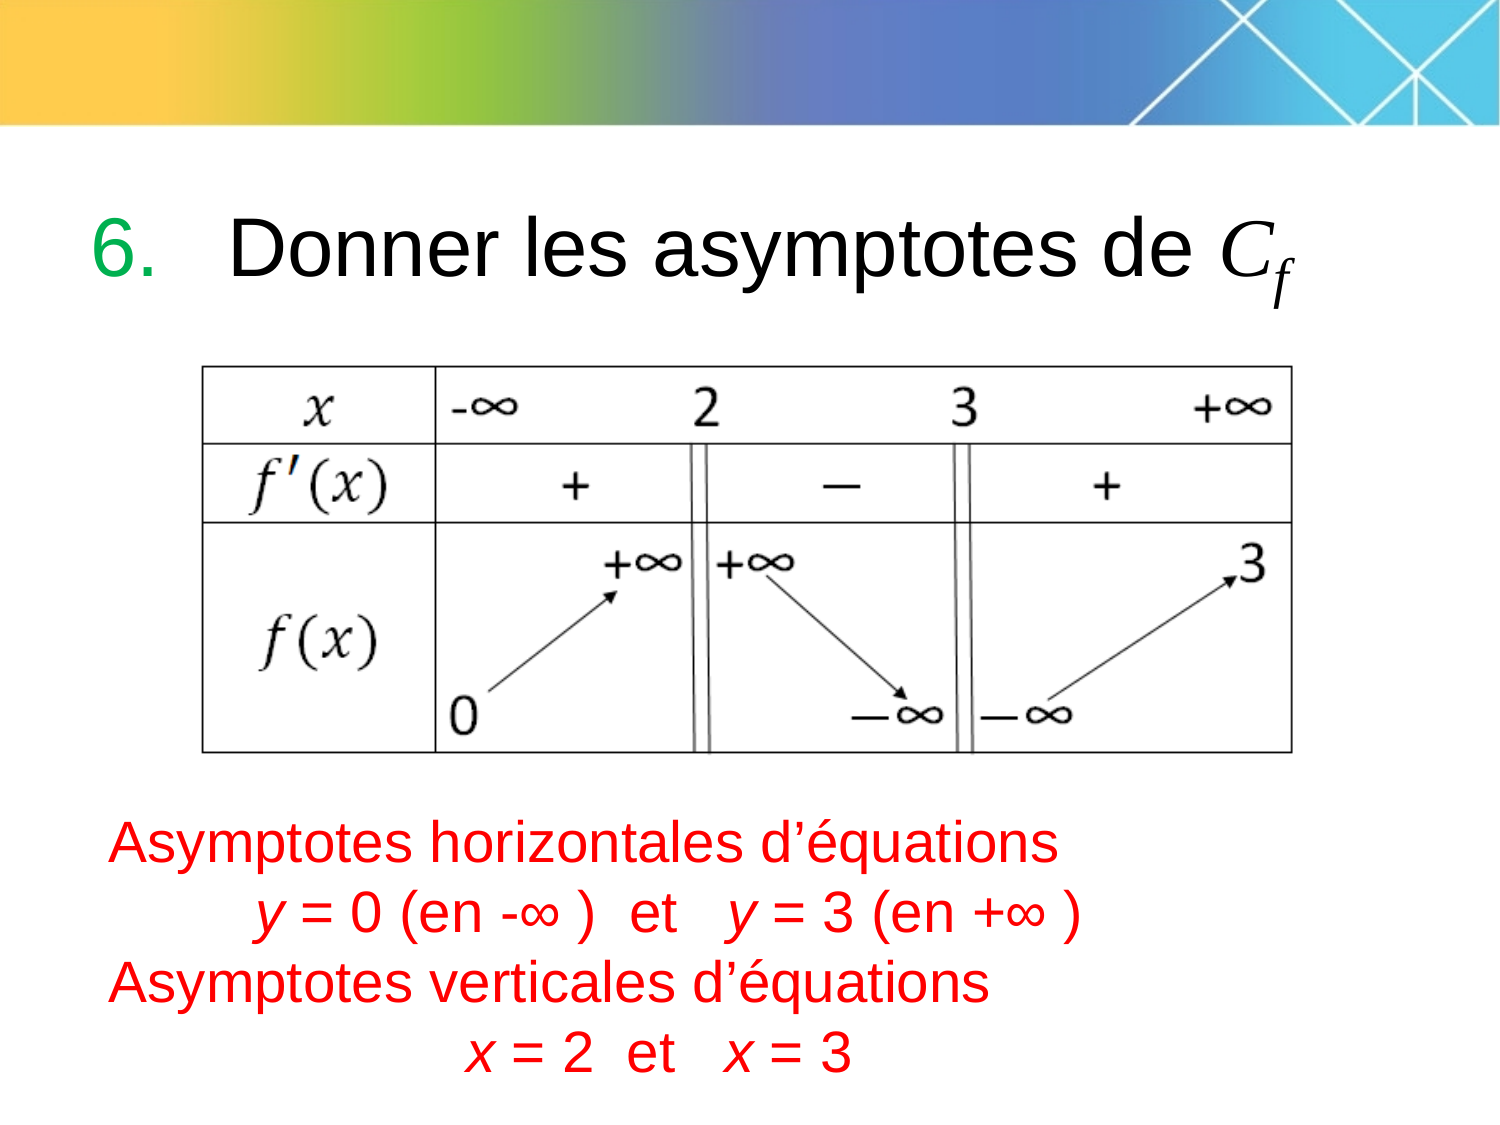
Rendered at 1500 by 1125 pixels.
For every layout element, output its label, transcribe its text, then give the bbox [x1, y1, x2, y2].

picture [187, 351, 1313, 762]
text_box Asymptotes horizontales d’équations y = 0 (en -∞ ) et y = 3 (en +∞ ) Asymptotes verticales d’équations x = 2 et x = 3 [93, 796, 1383, 1092]
picture [0, 0, 1500, 127]
text_box Donner les asymptotes de Cf [75, 164, 1500, 338]
